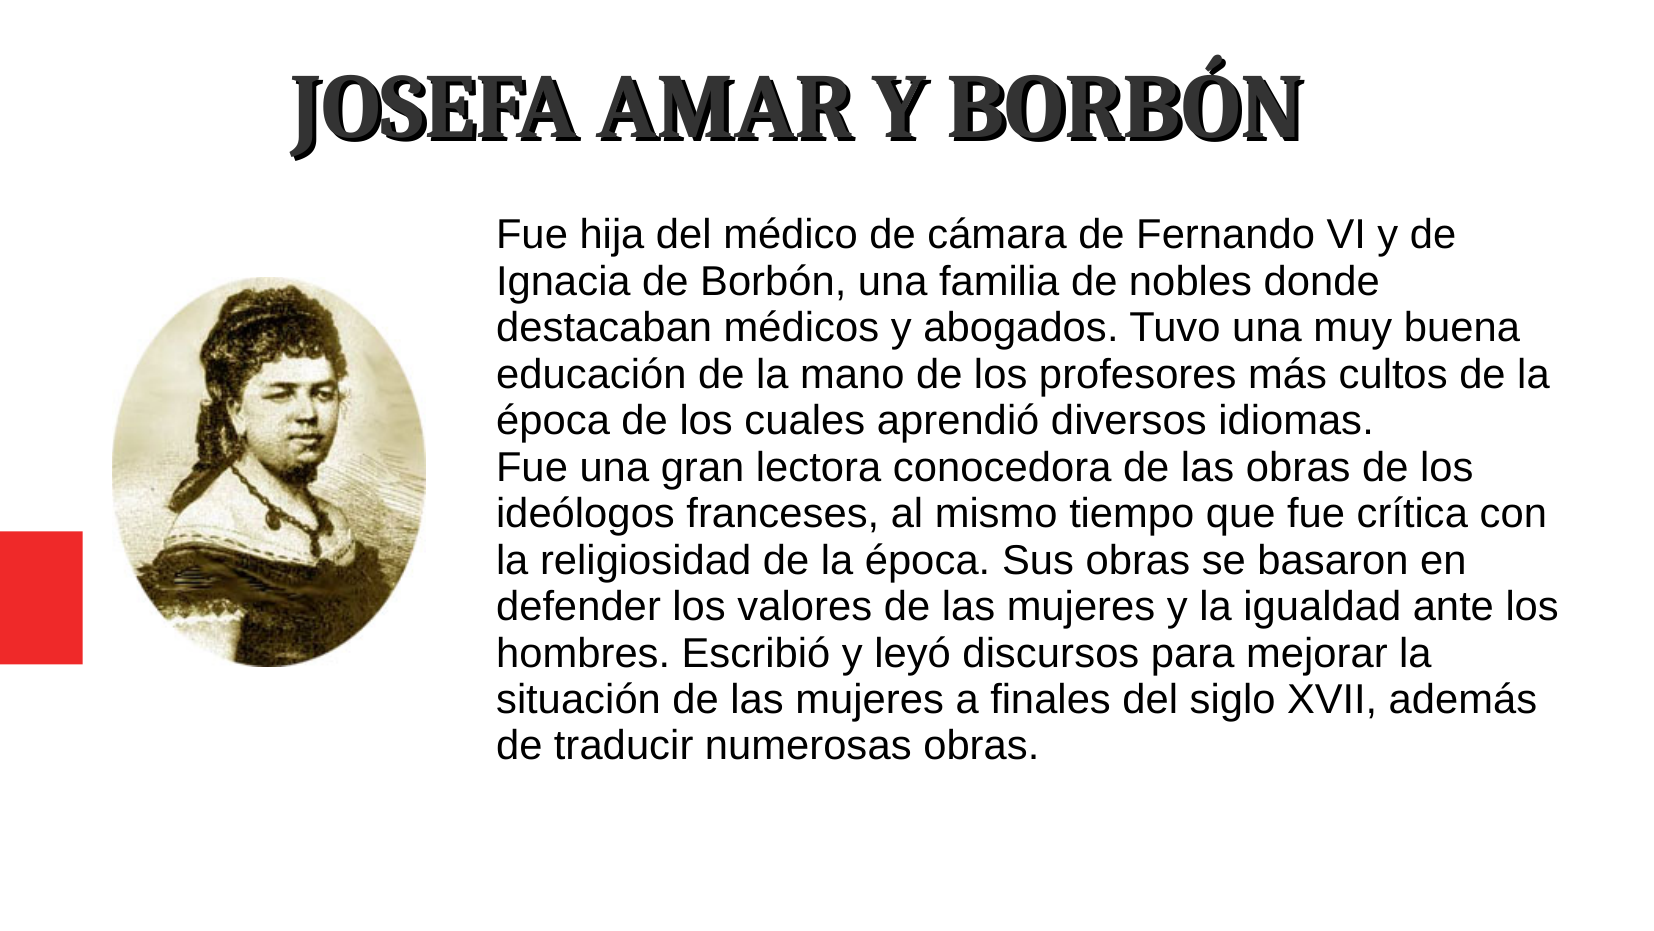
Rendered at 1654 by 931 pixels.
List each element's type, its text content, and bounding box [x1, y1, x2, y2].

list Fue hija del médico de cámara de Fernando VI y de Ignacia de Borbón, una familia de nobles donde destacaban médicos y abogados. Tuvo una muy buena educación de la mano de los profesores más cultos de la época de los cuales aprendió diversos idiomas. Fue una gran lectora conocedora de las obras de los ideólogos franceses, al mismo tiempo que fue crítica con la religiosidad de la época. Sus obras se basaron en defender los valores de las mujeres y la igualdad ante los hombres. Escribió y leyó discursos para mejorar la situación de las mujeres a finales del siglo XVII, además de traducir numerosas obras. [496, 211, 1571, 893]
title JOSEFA AMAR Y BORBÓN [47, 37, 1536, 178]
picture [112, 277, 426, 667]
